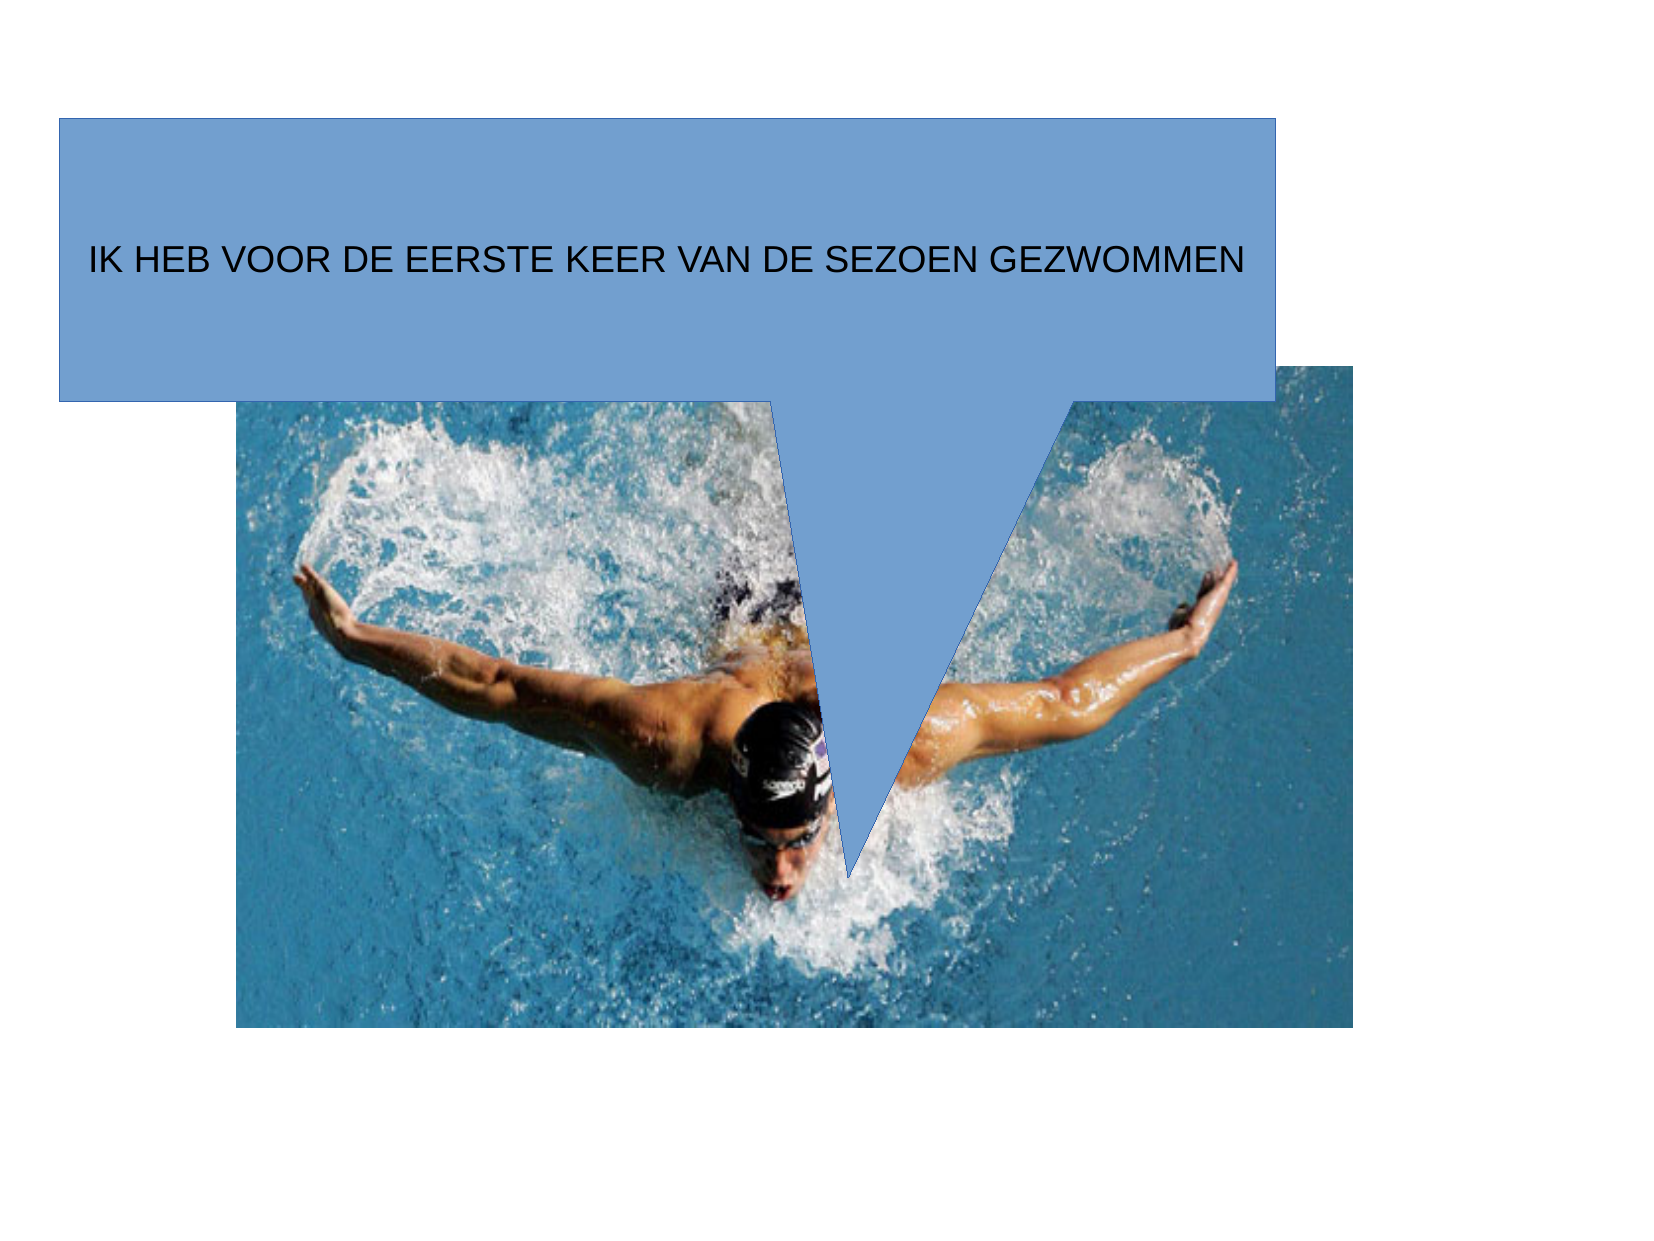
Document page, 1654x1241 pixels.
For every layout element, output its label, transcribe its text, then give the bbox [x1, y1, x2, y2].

text_box IK HEB VOOR DE EERSTE KEER VAN DE SEZOEN GEZWOMMEN [59, 118, 1276, 878]
picture [236, 366, 1353, 1028]
